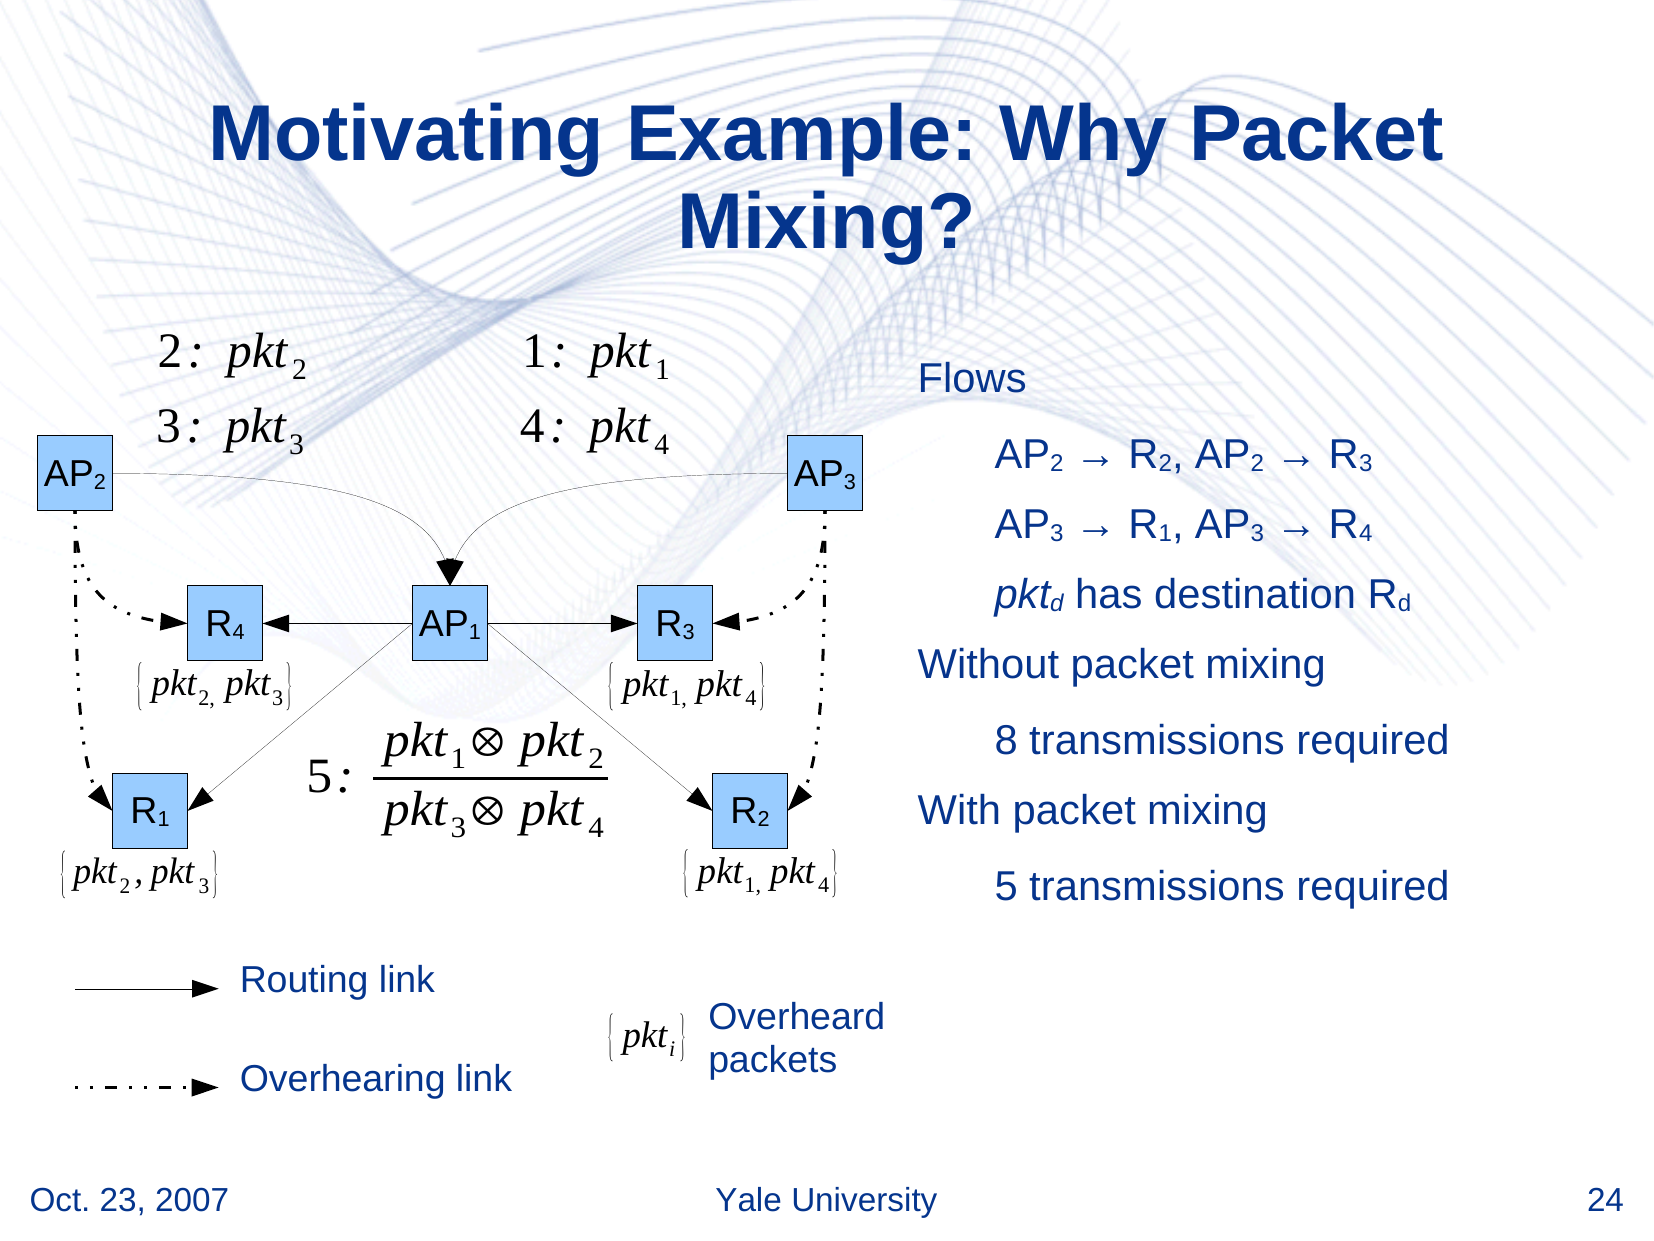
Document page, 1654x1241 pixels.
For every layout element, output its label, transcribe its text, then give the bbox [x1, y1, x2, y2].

list Flows AP2 → R2, AP2 → R3 AP3 → R1, AP3 → R4 pktd has destination Rd Without packet mixing 8 transmissions required With packet mixing 5 transmissions required [900, 354, 1536, 1123]
chart [675, 848, 847, 901]
chart [128, 660, 774, 844]
chart [600, 1012, 693, 1064]
text_box R1 [112, 773, 188, 848]
text_box R2 [712, 773, 788, 848]
text_box R3 [637, 585, 713, 660]
chart [150, 398, 311, 461]
text_box Overhearing link [225, 1050, 527, 1107]
picture [0, 0, 1654, 1241]
text_box AP2 [37, 435, 113, 511]
chart [150, 323, 312, 386]
chart [516, 323, 676, 386]
text_box AP1 [412, 585, 488, 661]
chart [53, 848, 226, 901]
text_box Routing link [225, 951, 450, 1009]
text_box Overheard packets [693, 988, 901, 1088]
text_box AP3 [787, 435, 863, 511]
text_box R4 [187, 585, 263, 660]
title Motivating Example: Why Packet Mixing? [118, 59, 1536, 296]
chart [512, 398, 676, 461]
